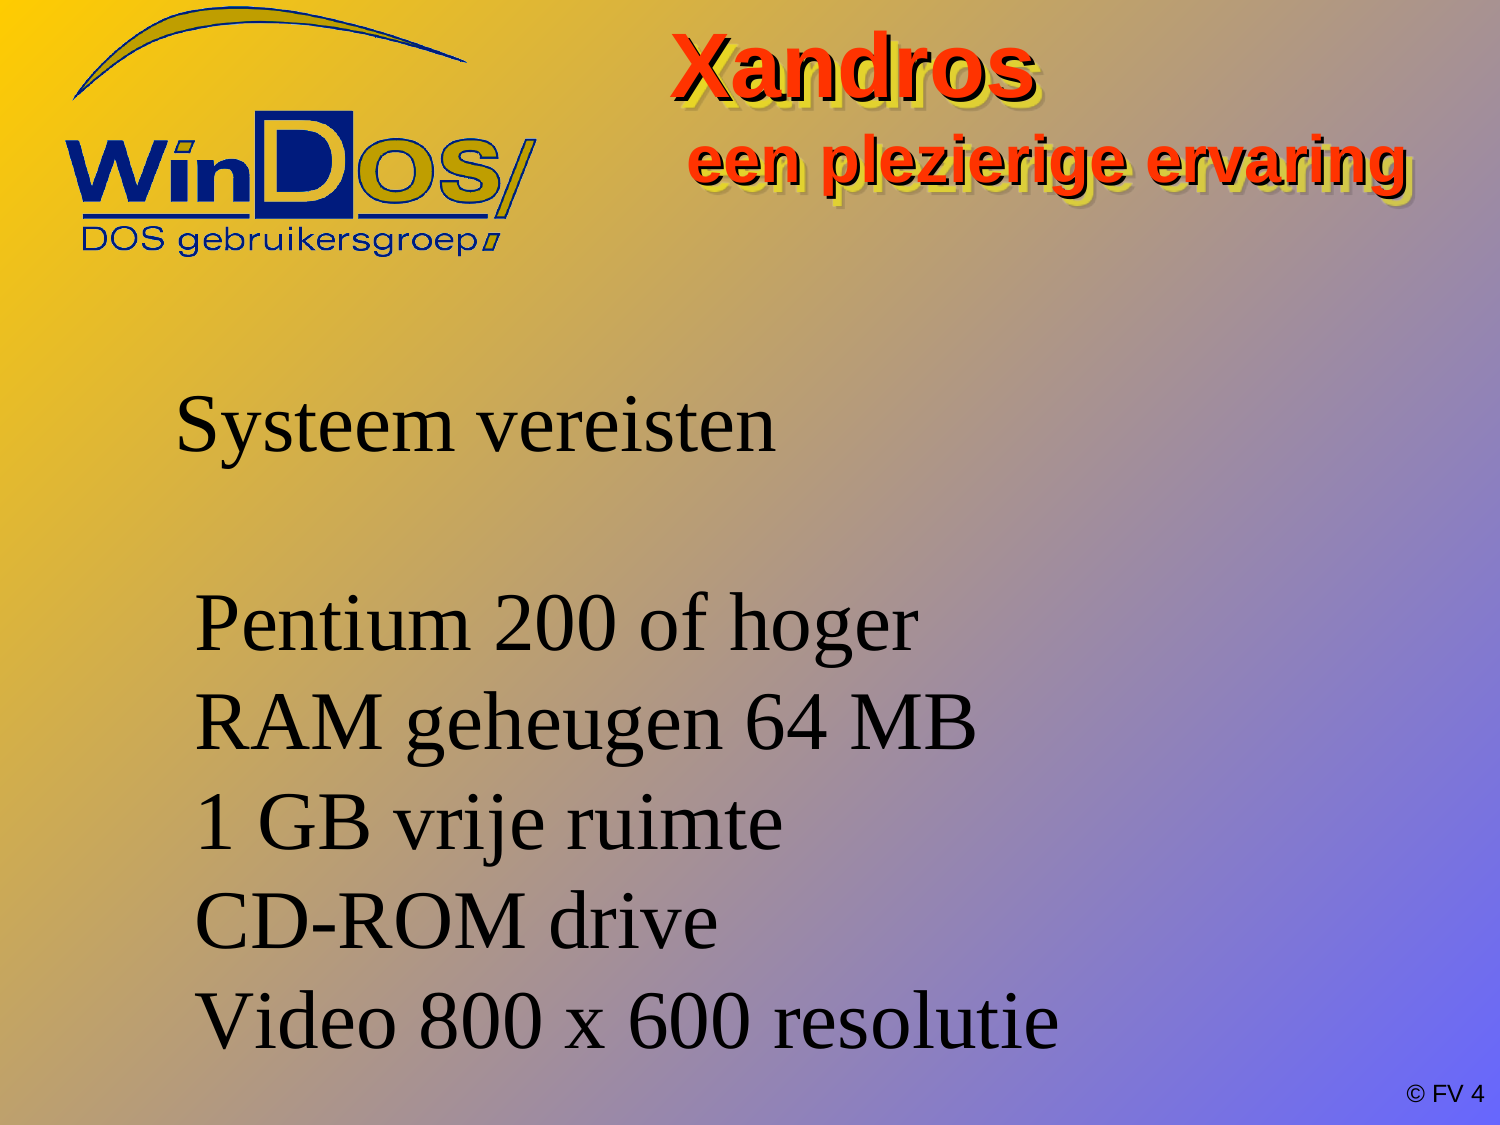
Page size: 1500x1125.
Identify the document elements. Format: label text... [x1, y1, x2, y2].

picture [65, 6, 537, 264]
text_box © FV <getal> [1352, 1070, 1500, 1125]
text_box Systeem vereisten Pentium 200 of hoger RAM geheugen 64 MB 1 GB vrije ruimte CD-ROM drive Video 800 x 600 resolutie [159, 361, 1106, 1077]
text_box Xandros een plezierige ervaring [595, 0, 1500, 205]
